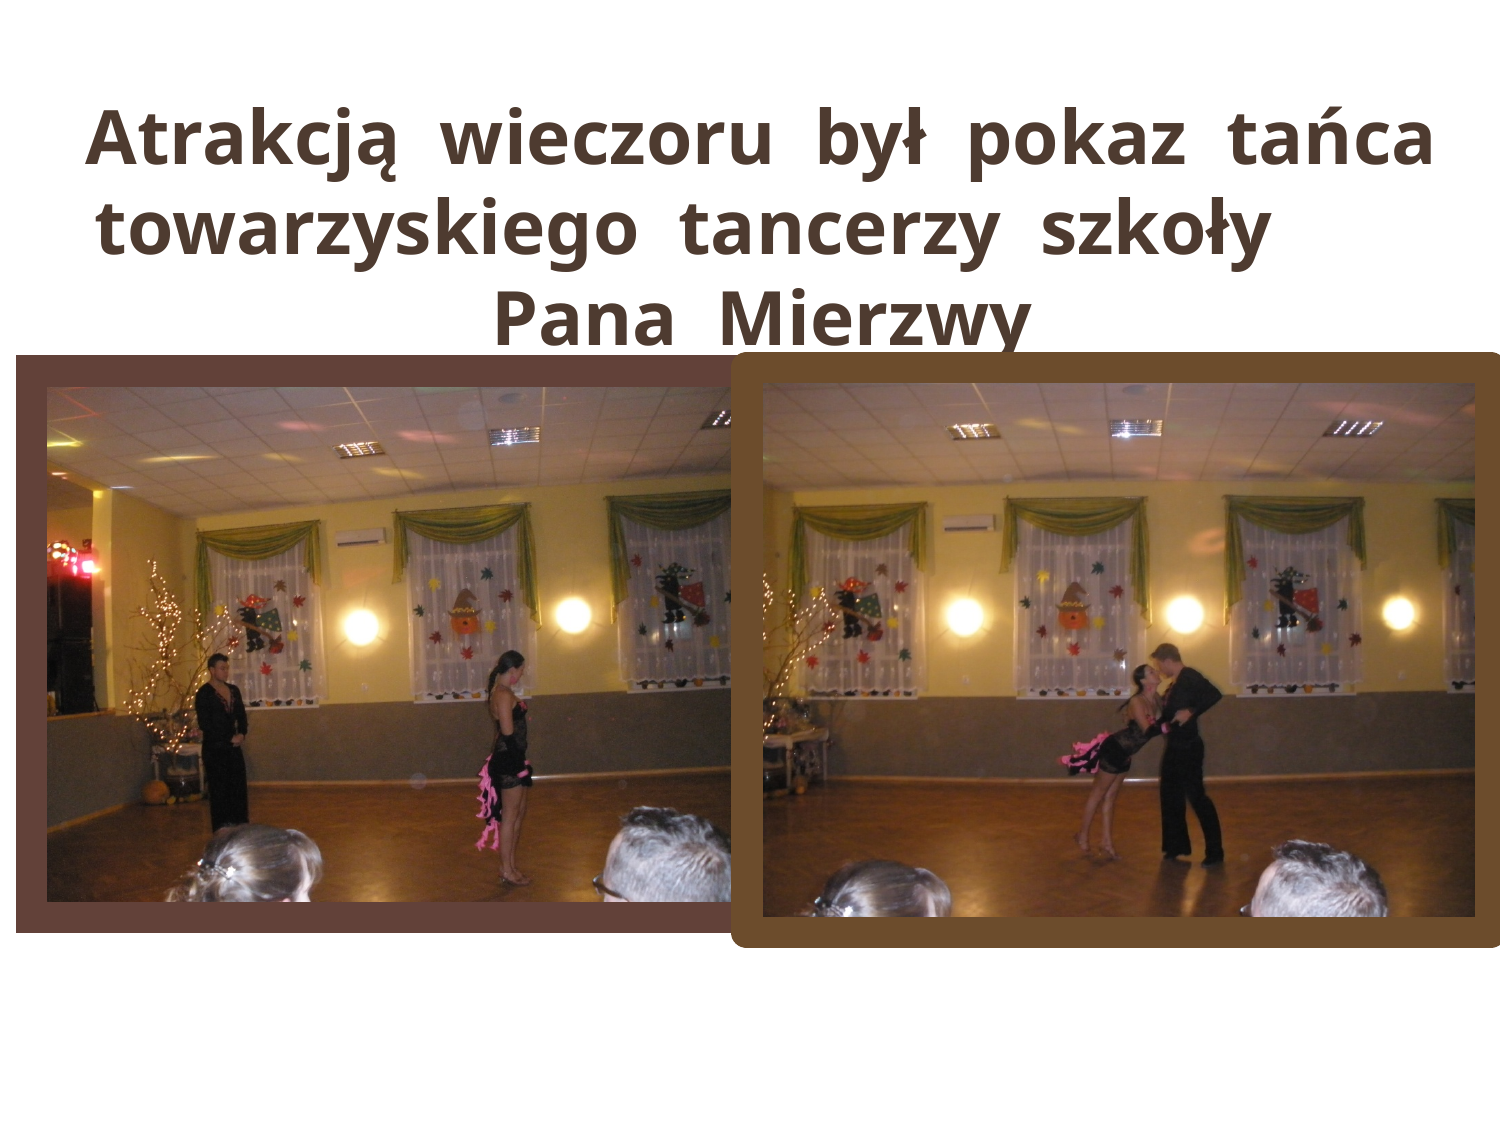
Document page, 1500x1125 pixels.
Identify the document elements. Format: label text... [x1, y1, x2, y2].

picture [762, 382, 1475, 918]
title Atrakcją wieczoru był pokaz tańca towarzyskiego tancerzy szkoły Pana Mierzwy [49, 75, 1475, 355]
picture [46, 386, 731, 903]
